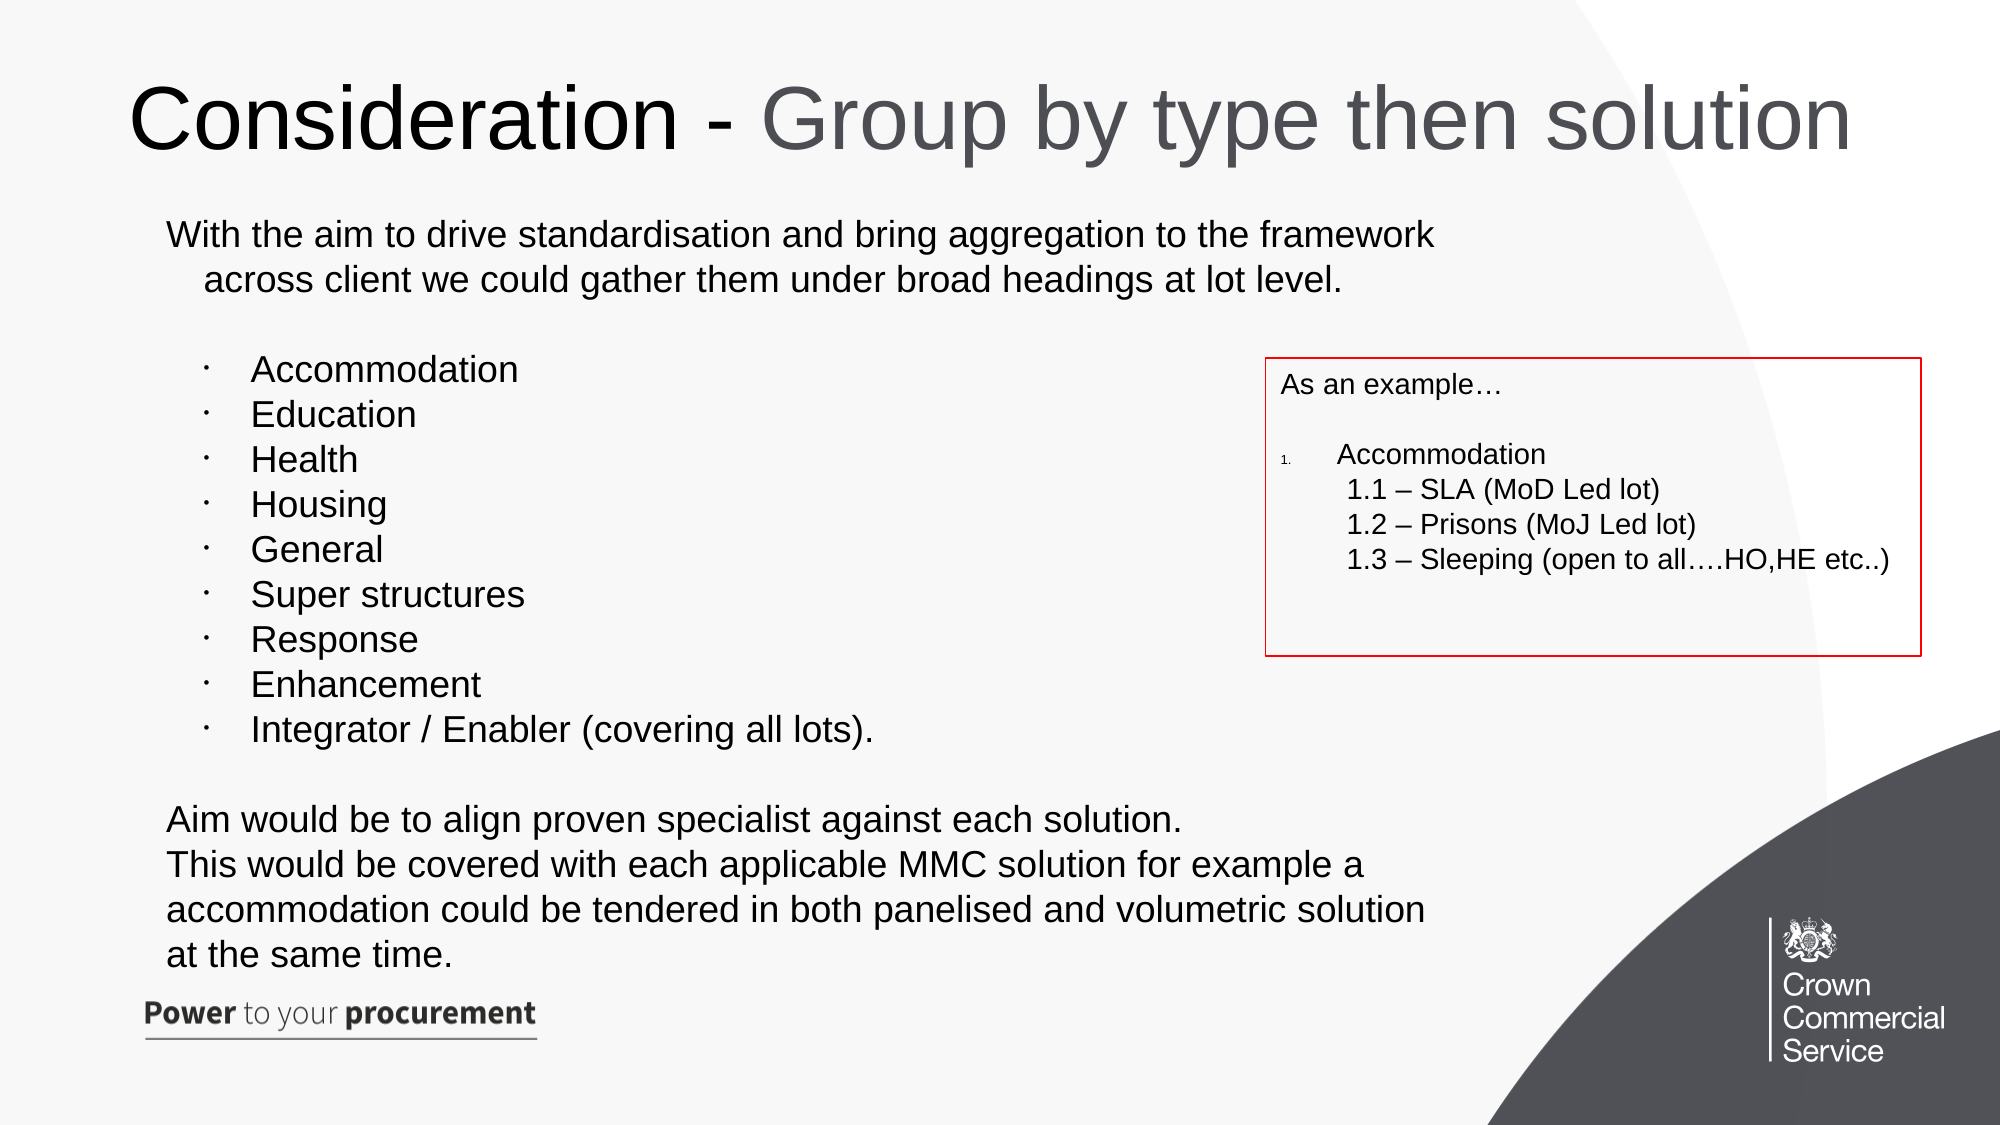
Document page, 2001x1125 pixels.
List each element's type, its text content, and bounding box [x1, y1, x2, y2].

subtitle With the aim to drive standardisation and bring aggregation to the framework across client we could gather them under broad headings at lot level. Accommodation Education Health Housing General Super structures Response Enhancement Integrator / Enabler (covering all lots). Aim would be to align proven specialist against each solution. This would be covered with each applicable MMC solution for example a accommodation could be tendered in both panelised and volumetric solution at the same time. [128, 209, 1465, 889]
text_box As an example… Accommodation 1.1 – SLA (MoD Led lot) 1.2 – Prisons (MoJ Led lot) 1.3 – Sleeping (open to all….HO,HE etc..) [1265, 357, 1922, 656]
title Consideration - Group by type then solution [128, 59, 1922, 199]
